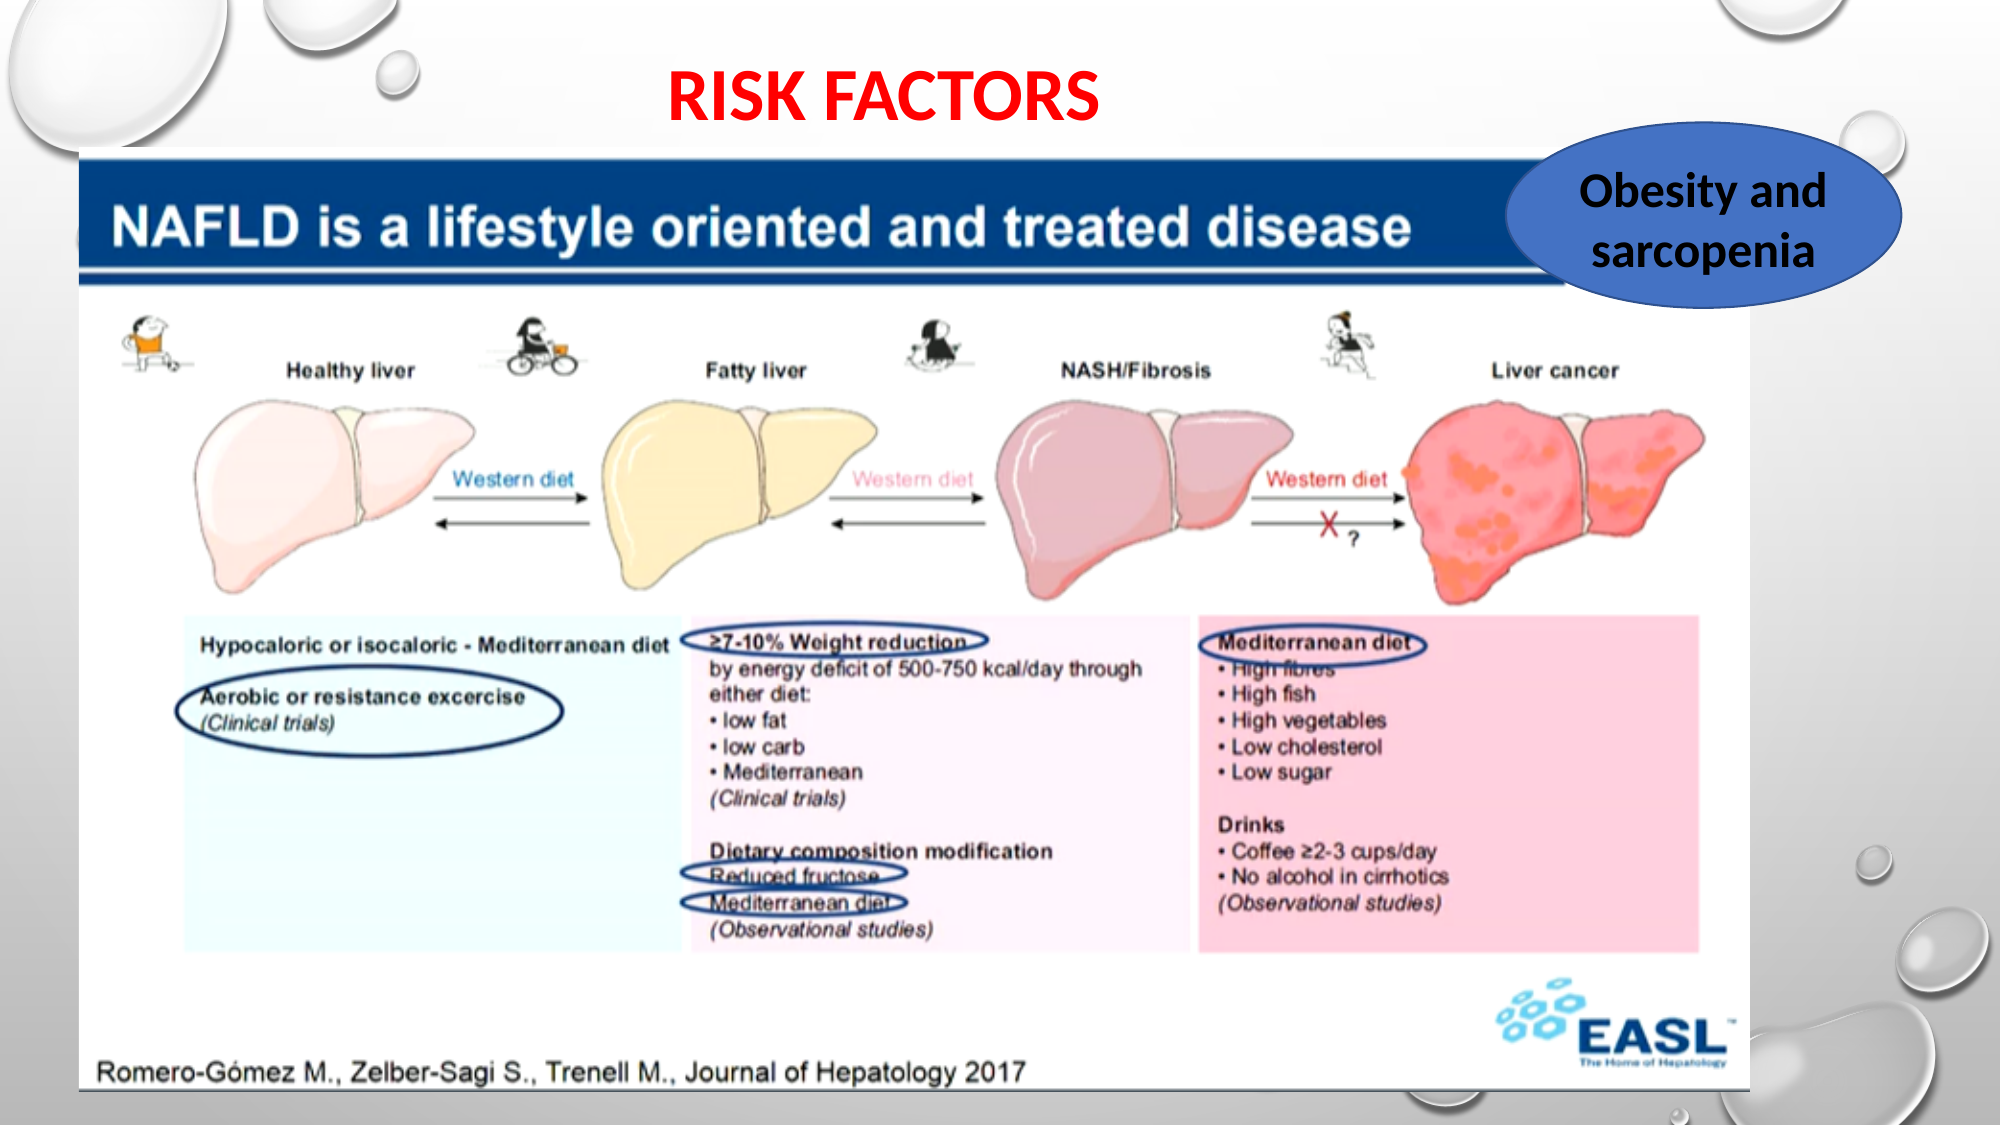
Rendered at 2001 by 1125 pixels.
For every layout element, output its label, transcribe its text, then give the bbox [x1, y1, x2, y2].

picture [78, 205, 1750, 1092]
title Risk factors [21, 0, 1747, 205]
text_box Obesity and sarcopenia [1505, 122, 1902, 308]
